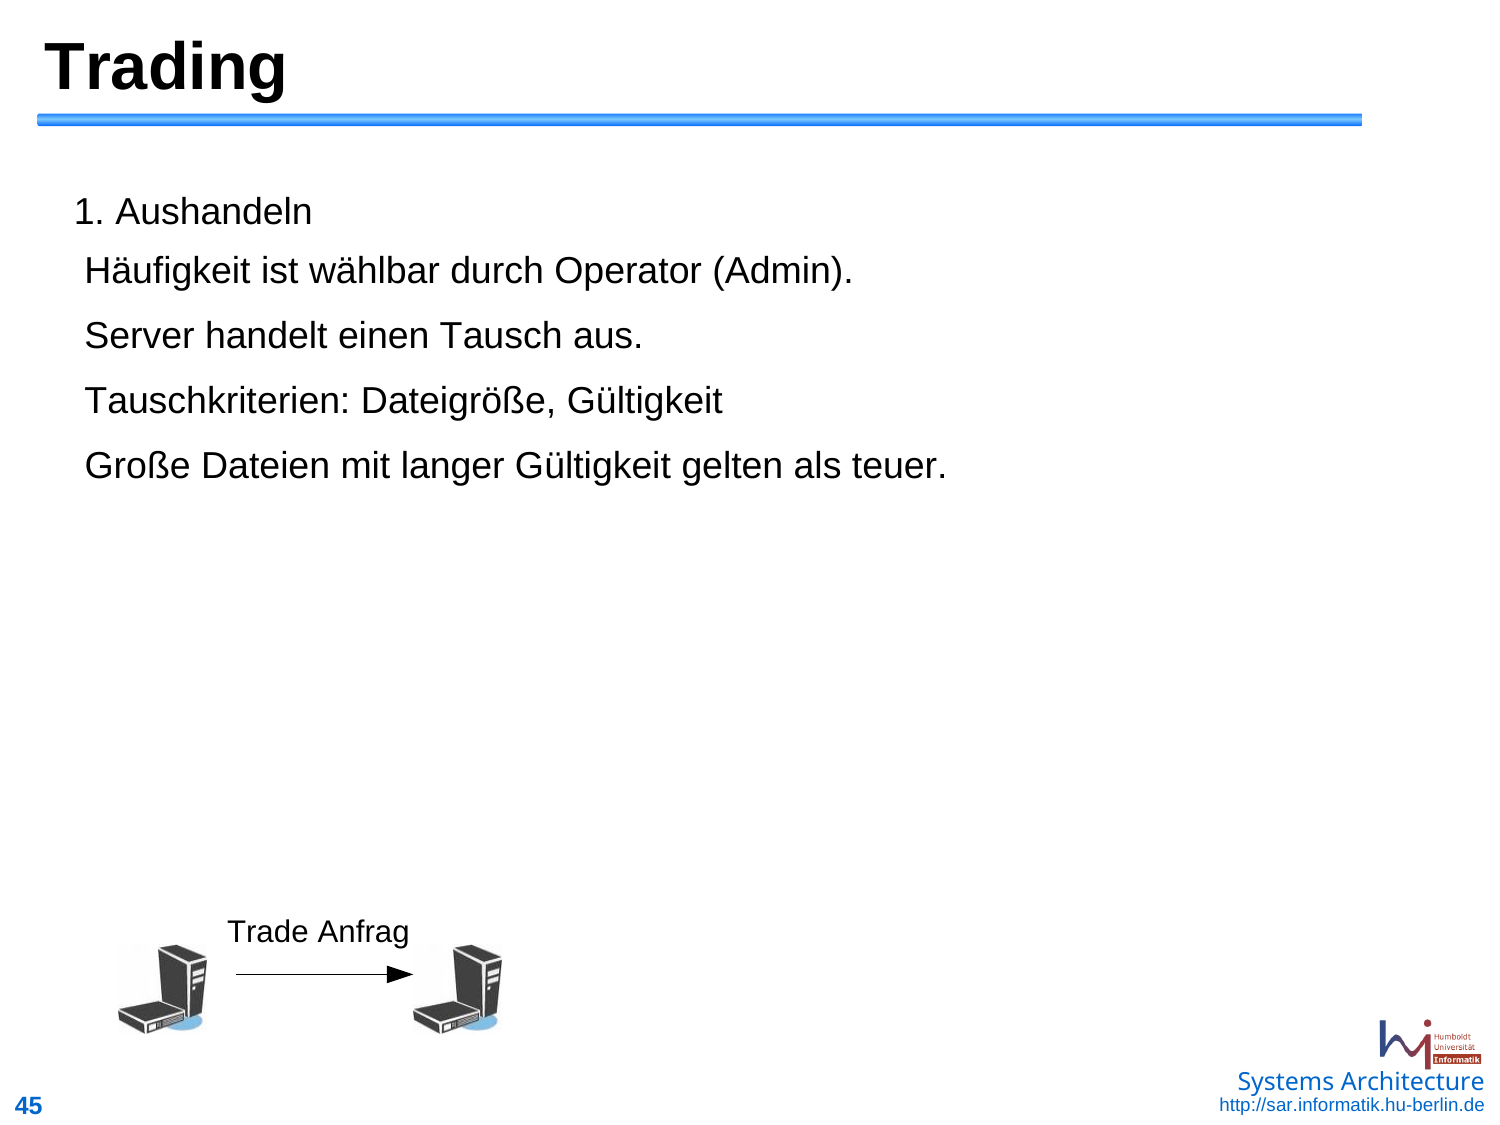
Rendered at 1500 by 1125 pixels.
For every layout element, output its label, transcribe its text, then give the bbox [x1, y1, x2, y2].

picture [1376, 1016, 1483, 1071]
title Trading [29, 20, 1500, 114]
text_box Tauschkriterien: Dateigröße, Gültigkeit [59, 372, 748, 430]
text_box 1. Aushandeln [59, 183, 339, 240]
picture [118, 944, 207, 1034]
text_box Große Dateien mit langer Gültigkeit gelten als teuer. [59, 437, 983, 495]
text_box Server handelt einen Tausch aus. [59, 307, 669, 365]
text_box Häufigkeit ist wählbar durch Operator (Admin). [59, 242, 878, 300]
text_box Trade Anfrag [212, 907, 426, 957]
picture [413, 944, 502, 1034]
